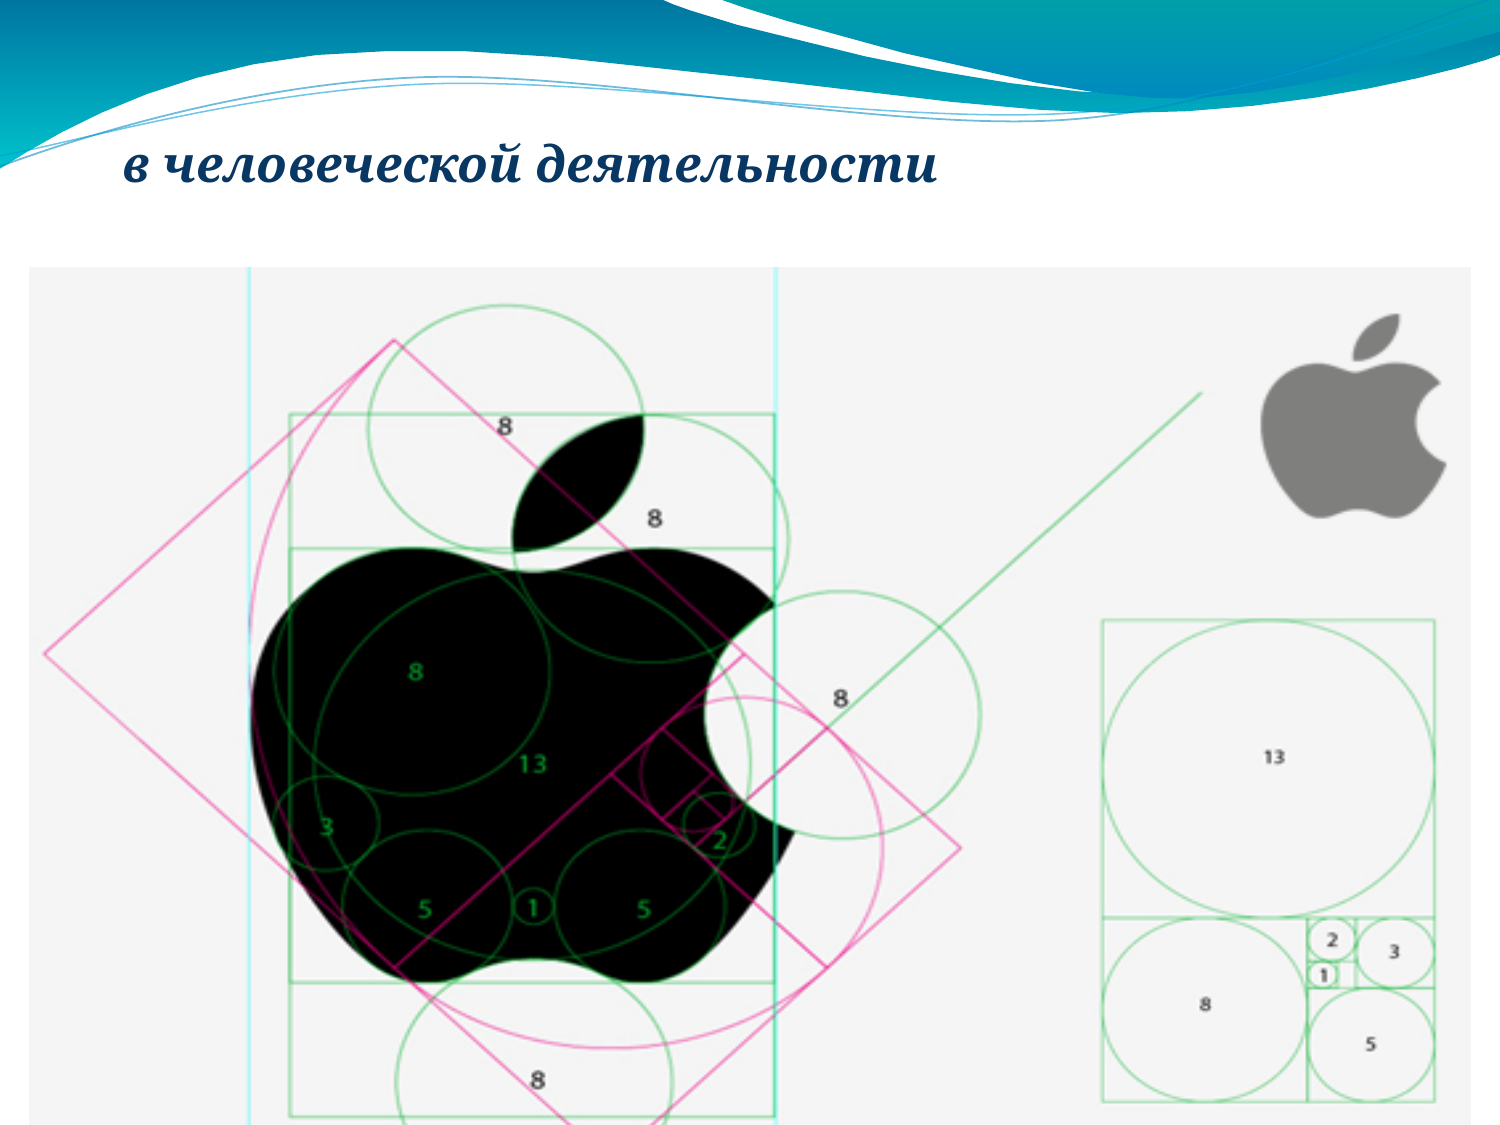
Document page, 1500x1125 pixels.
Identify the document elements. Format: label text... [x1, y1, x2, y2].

picture [29, 267, 1471, 1125]
text_box в человеческой деятельности [108, 125, 954, 201]
